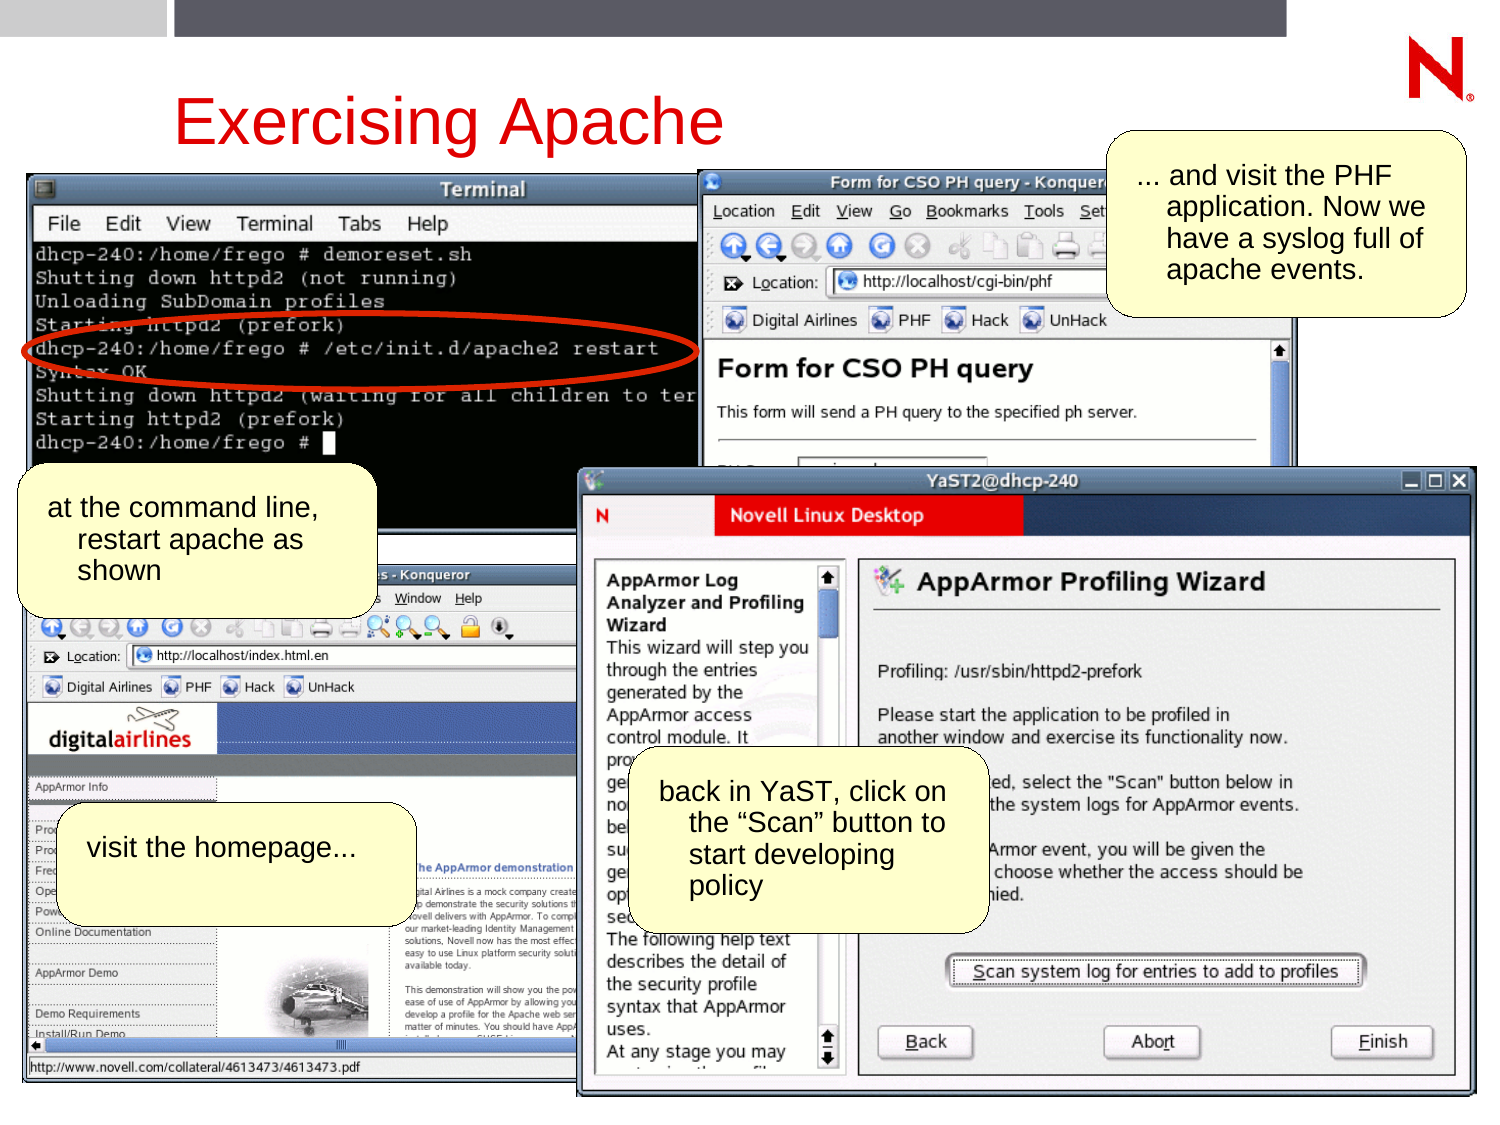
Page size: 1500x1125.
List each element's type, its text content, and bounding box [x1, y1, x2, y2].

picture [22, 169, 1477, 1097]
picture [1404, 32, 1477, 105]
text_box back in YaST, click on the “Scan” button to start developing policy [628, 746, 990, 934]
text_box ... and visit the PHF application. Now we have a syslog full of apache events. [1106, 130, 1467, 318]
title Exercising Apache [173, 41, 1395, 173]
picture [28, 317, 693, 386]
text_box visit the homepage... [56, 802, 417, 927]
text_box at the command line, restart apache as shown [17, 462, 378, 619]
